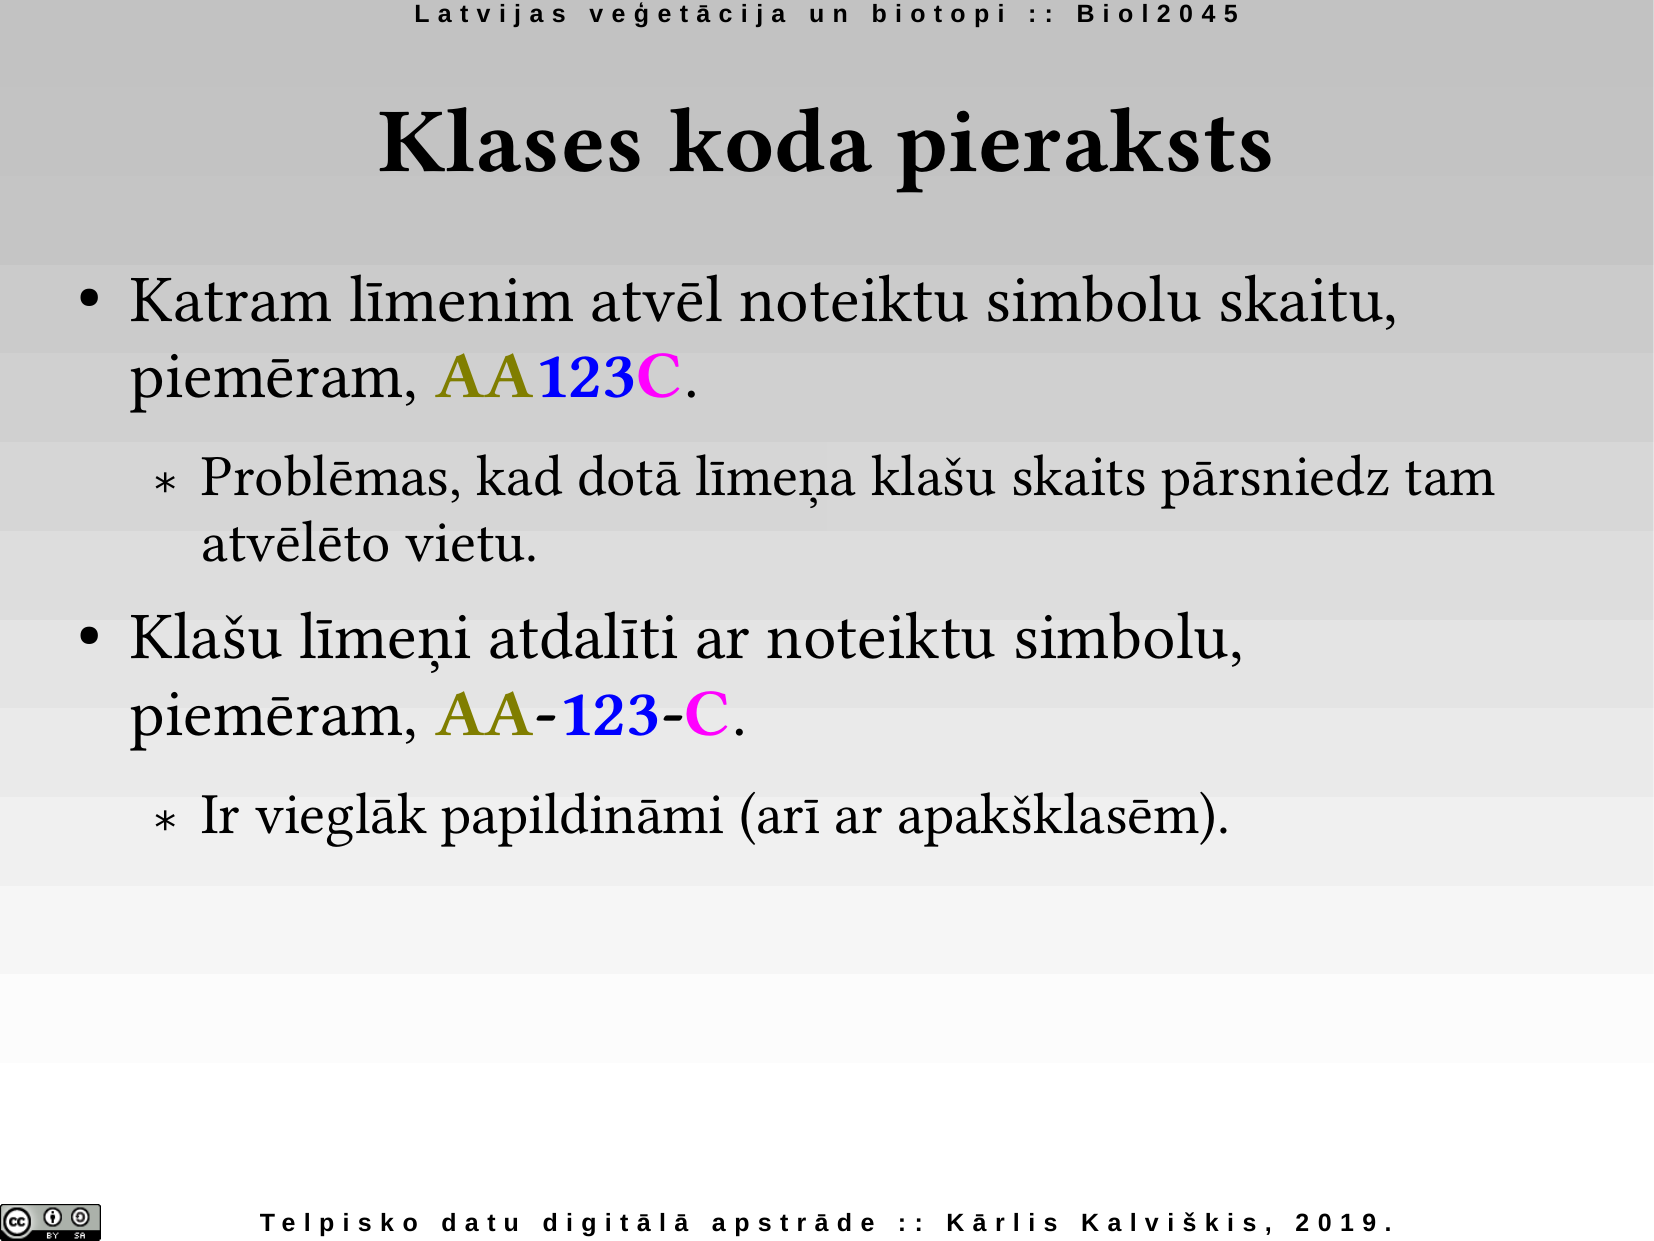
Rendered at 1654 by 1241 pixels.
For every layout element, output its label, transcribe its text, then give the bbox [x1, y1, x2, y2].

list Katram līmenim atvēl noteiktu simbolu skaitu, piemēram, AA123C. Problēmas, kad dotā līmeņa klašu skaits pārsniedz tam atvēlēto vietu. Klašu līmeņi atdalīti ar noteiktu simbolu, piemēram, AA-123-C. Ir vieglāk papildināmi (arī ar apakšklasēm). [59, 261, 1596, 1175]
picture [0, 0, 1654, 1241]
title Klases koda pieraksts [59, 37, 1596, 246]
